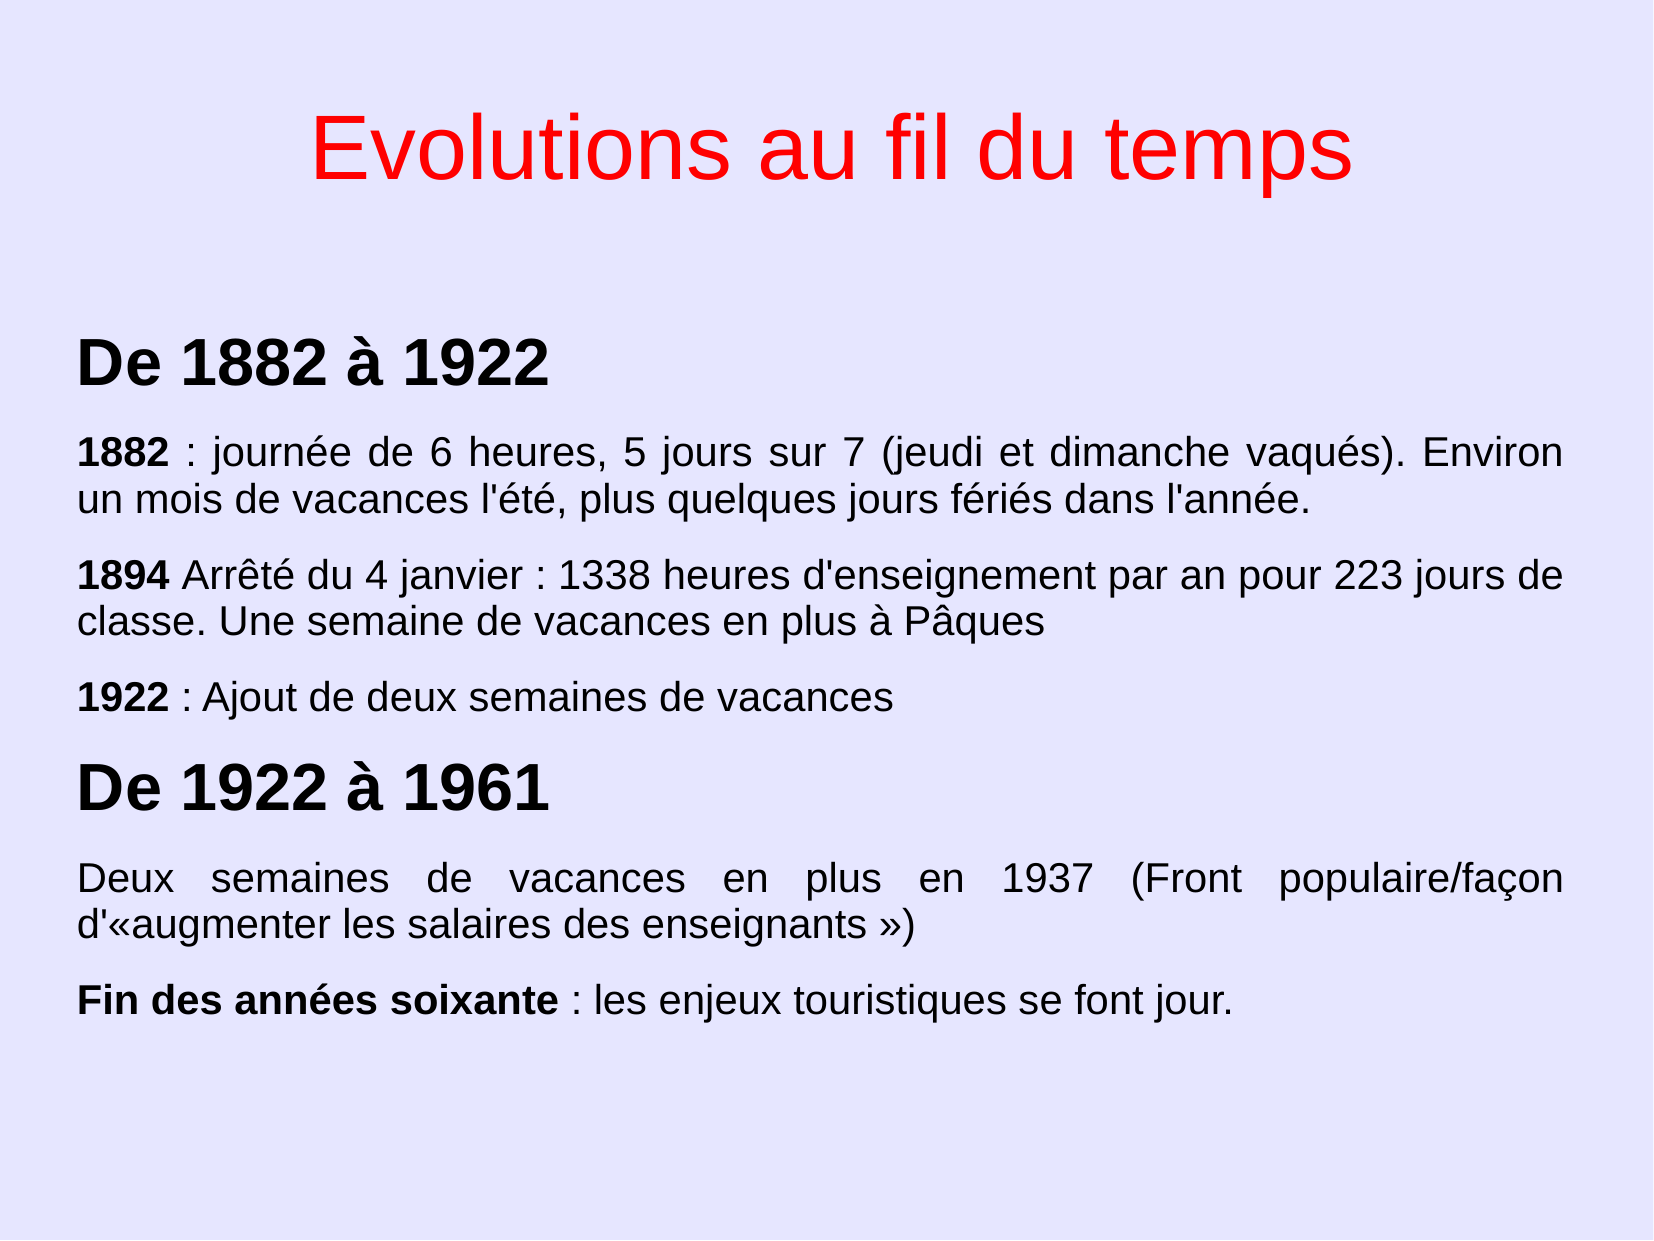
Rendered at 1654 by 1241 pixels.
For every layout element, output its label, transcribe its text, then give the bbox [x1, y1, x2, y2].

title Evolutions au fil du temps [88, 59, 1577, 237]
list De 1882 à 1922 1882 : journée de 6 heures, 5 jours sur 7 (jeudi et dimanche vaqués). Environ un mois de vacances l'été, plus quelques jours fériés dans l'année. 1894 Arrêté du 4 janvier : 1338 heures d'enseignement par an pour 223 jours de classe. Une semaine de vacances en plus à Pâques 1922 : Ajout de deux semaines de vacances De 1922 à 1961 Deux semaines de vacances en plus en 1937 (Front populaire/façon d'«augmenter les salaires des enseignants ») Fin des années soixante : les enjeux touristiques se font jour. [76, 324, 1565, 1129]
